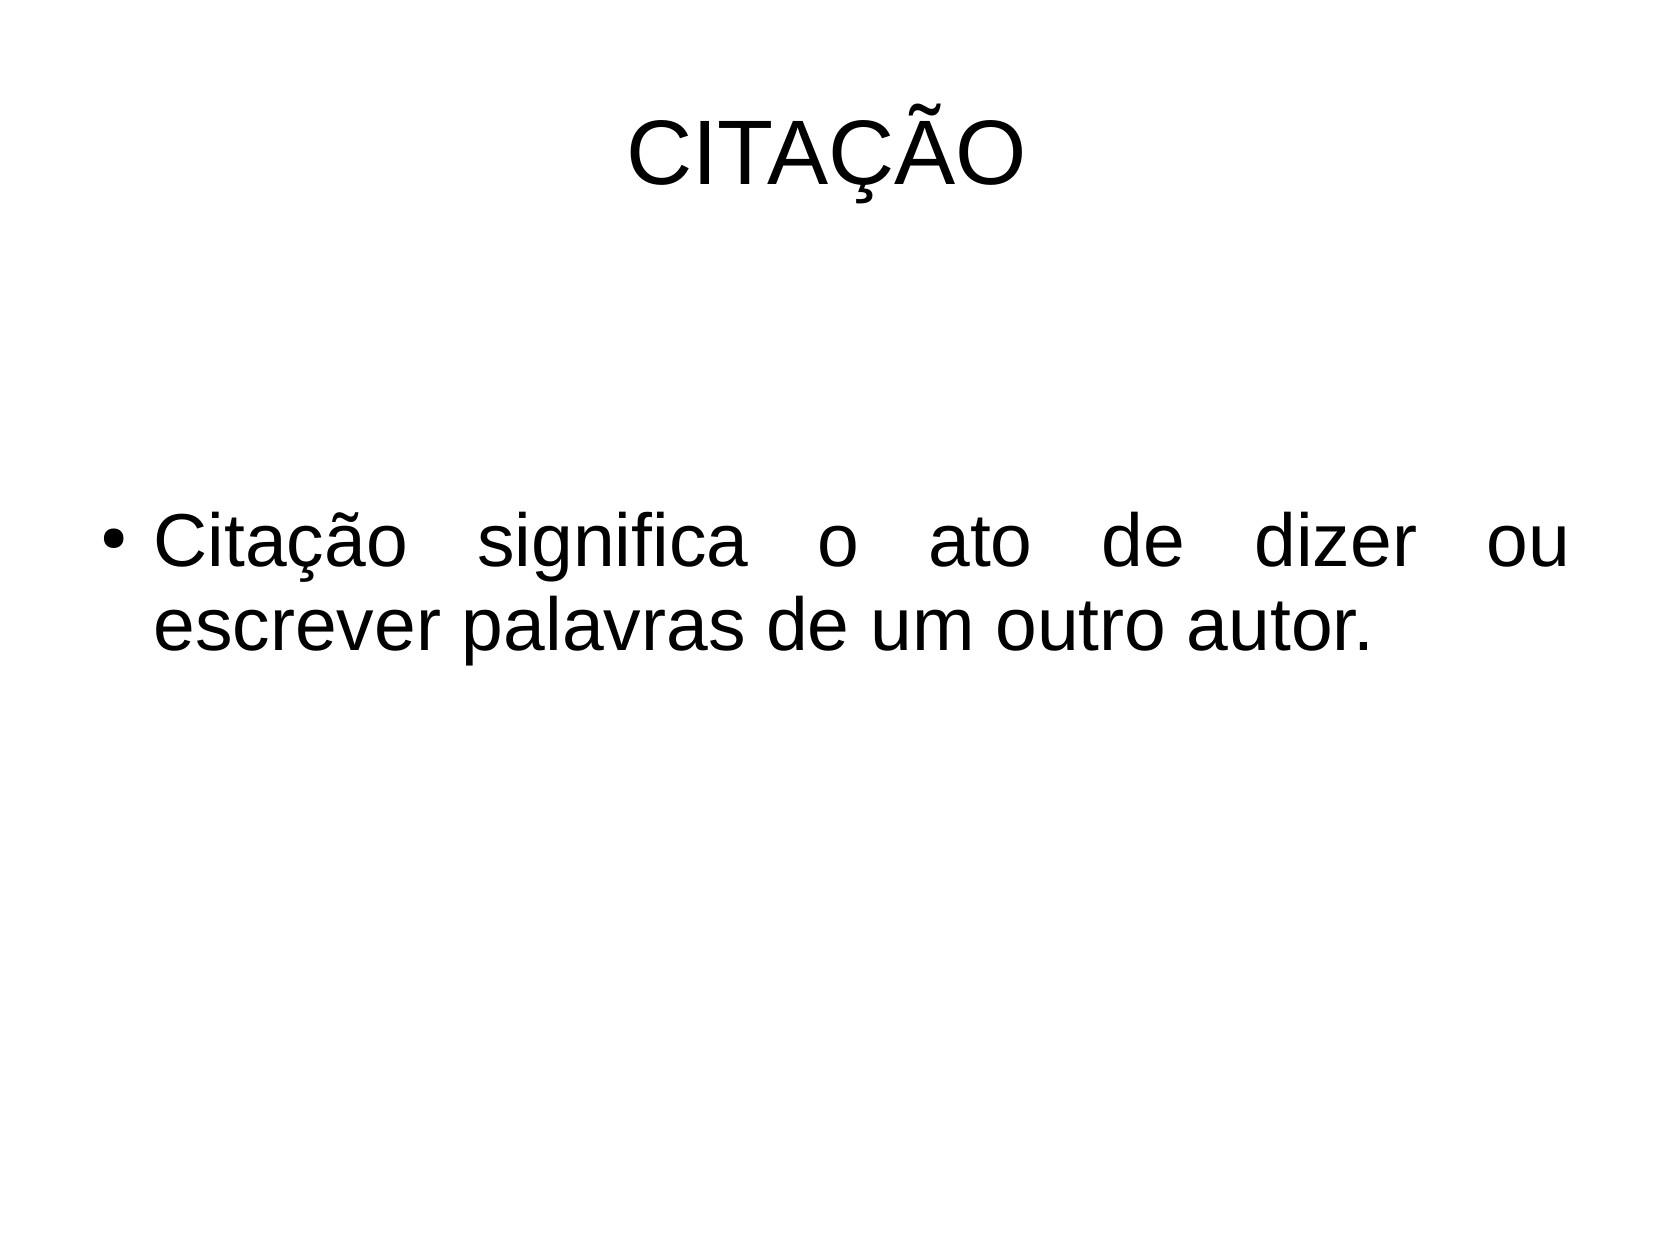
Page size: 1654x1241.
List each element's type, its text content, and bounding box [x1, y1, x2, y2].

list Citação significa o ato de dizer ou escrever palavras de um outro autor. [82, 290, 1571, 1010]
title CITAÇÃO [82, 49, 1571, 257]
